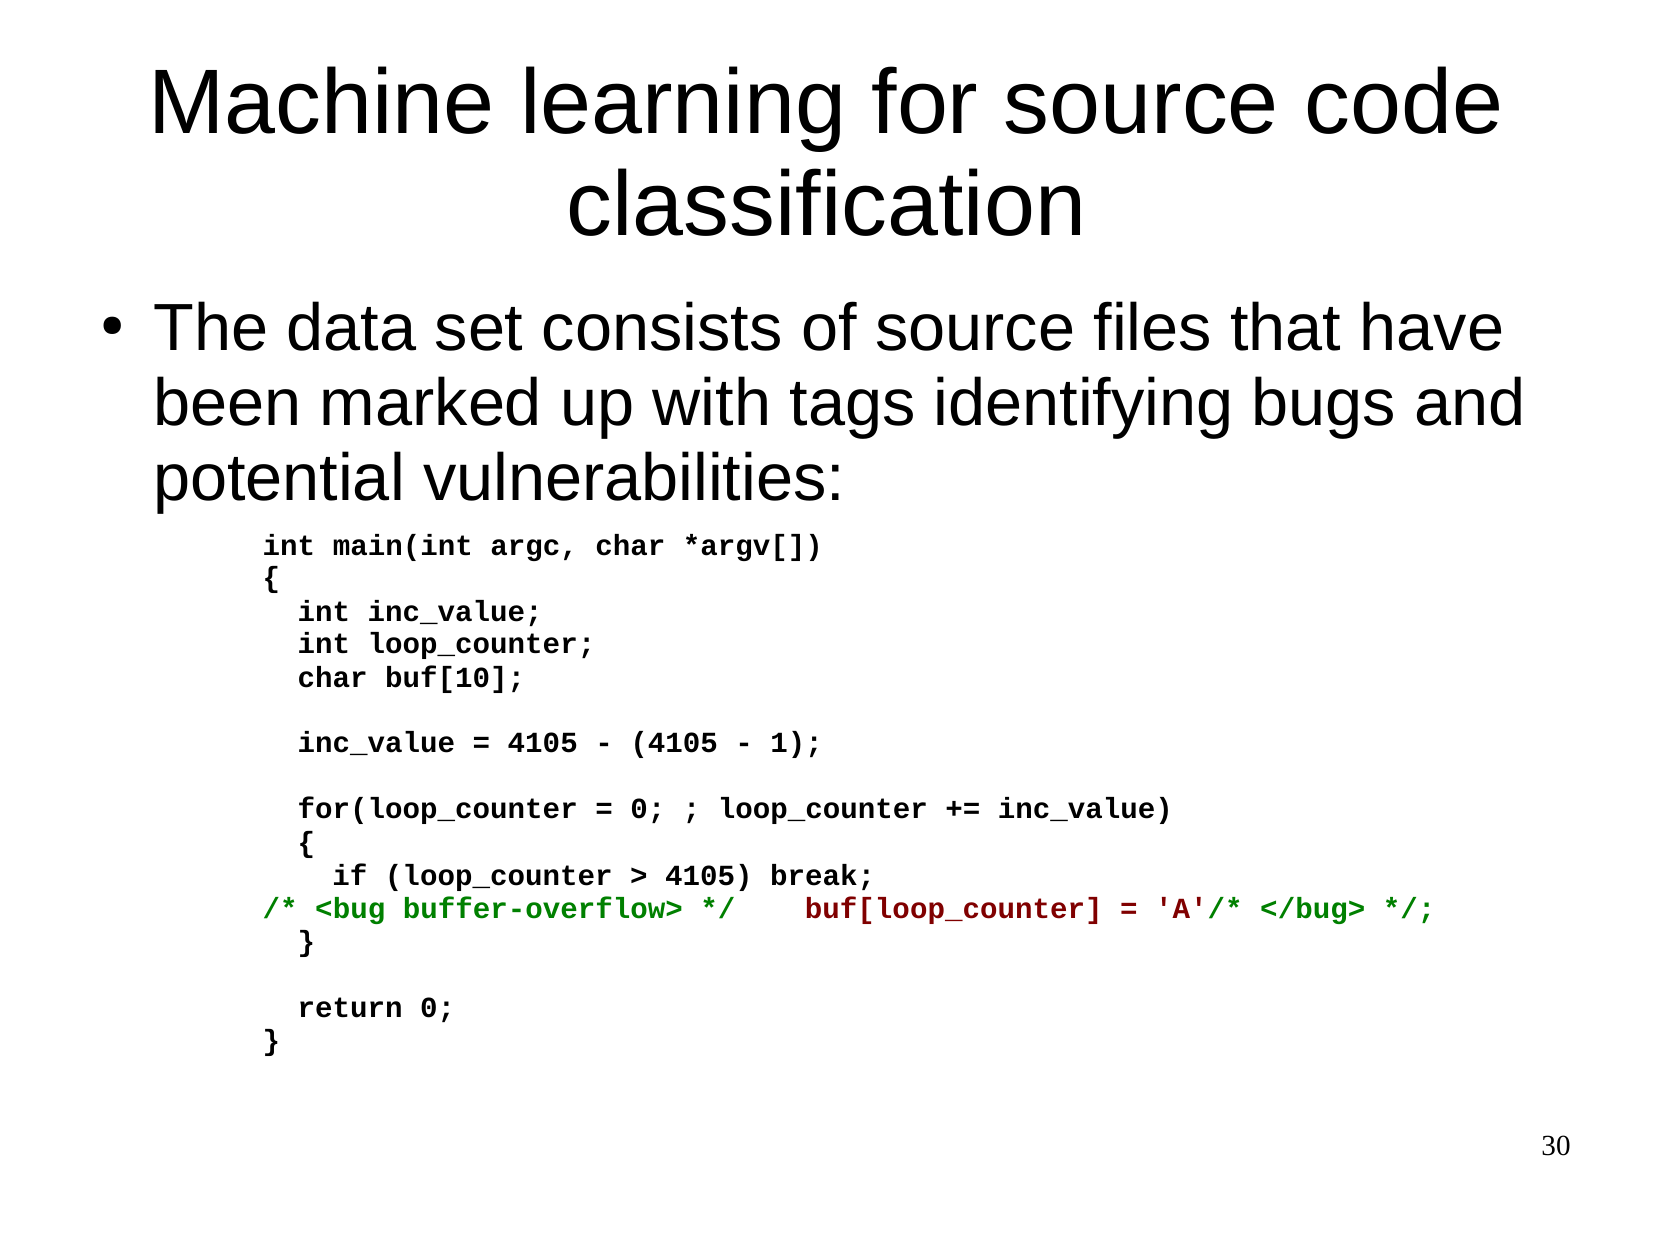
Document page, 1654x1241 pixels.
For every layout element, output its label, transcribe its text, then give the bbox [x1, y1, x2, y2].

text_box int main(int argc, char *argv[]) { int inc_value; int loop_counter; char buf[10]; inc_value = 4105 - (4105 - 1); for(loop_counter = 0; ; loop_counter += inc_value) { if (loop_counter > 4105) break; /* <bug buffer-overflow> */ buf[loop_counter] = 'A'/* </bug> */; } return 0; } [247, 523, 1450, 1100]
list The data set consists of source files that have been marked up with tags identifying bugs and potential vulnerabilities: [82, 290, 1571, 1109]
title Machine learning for source code classification [82, 49, 1571, 257]
